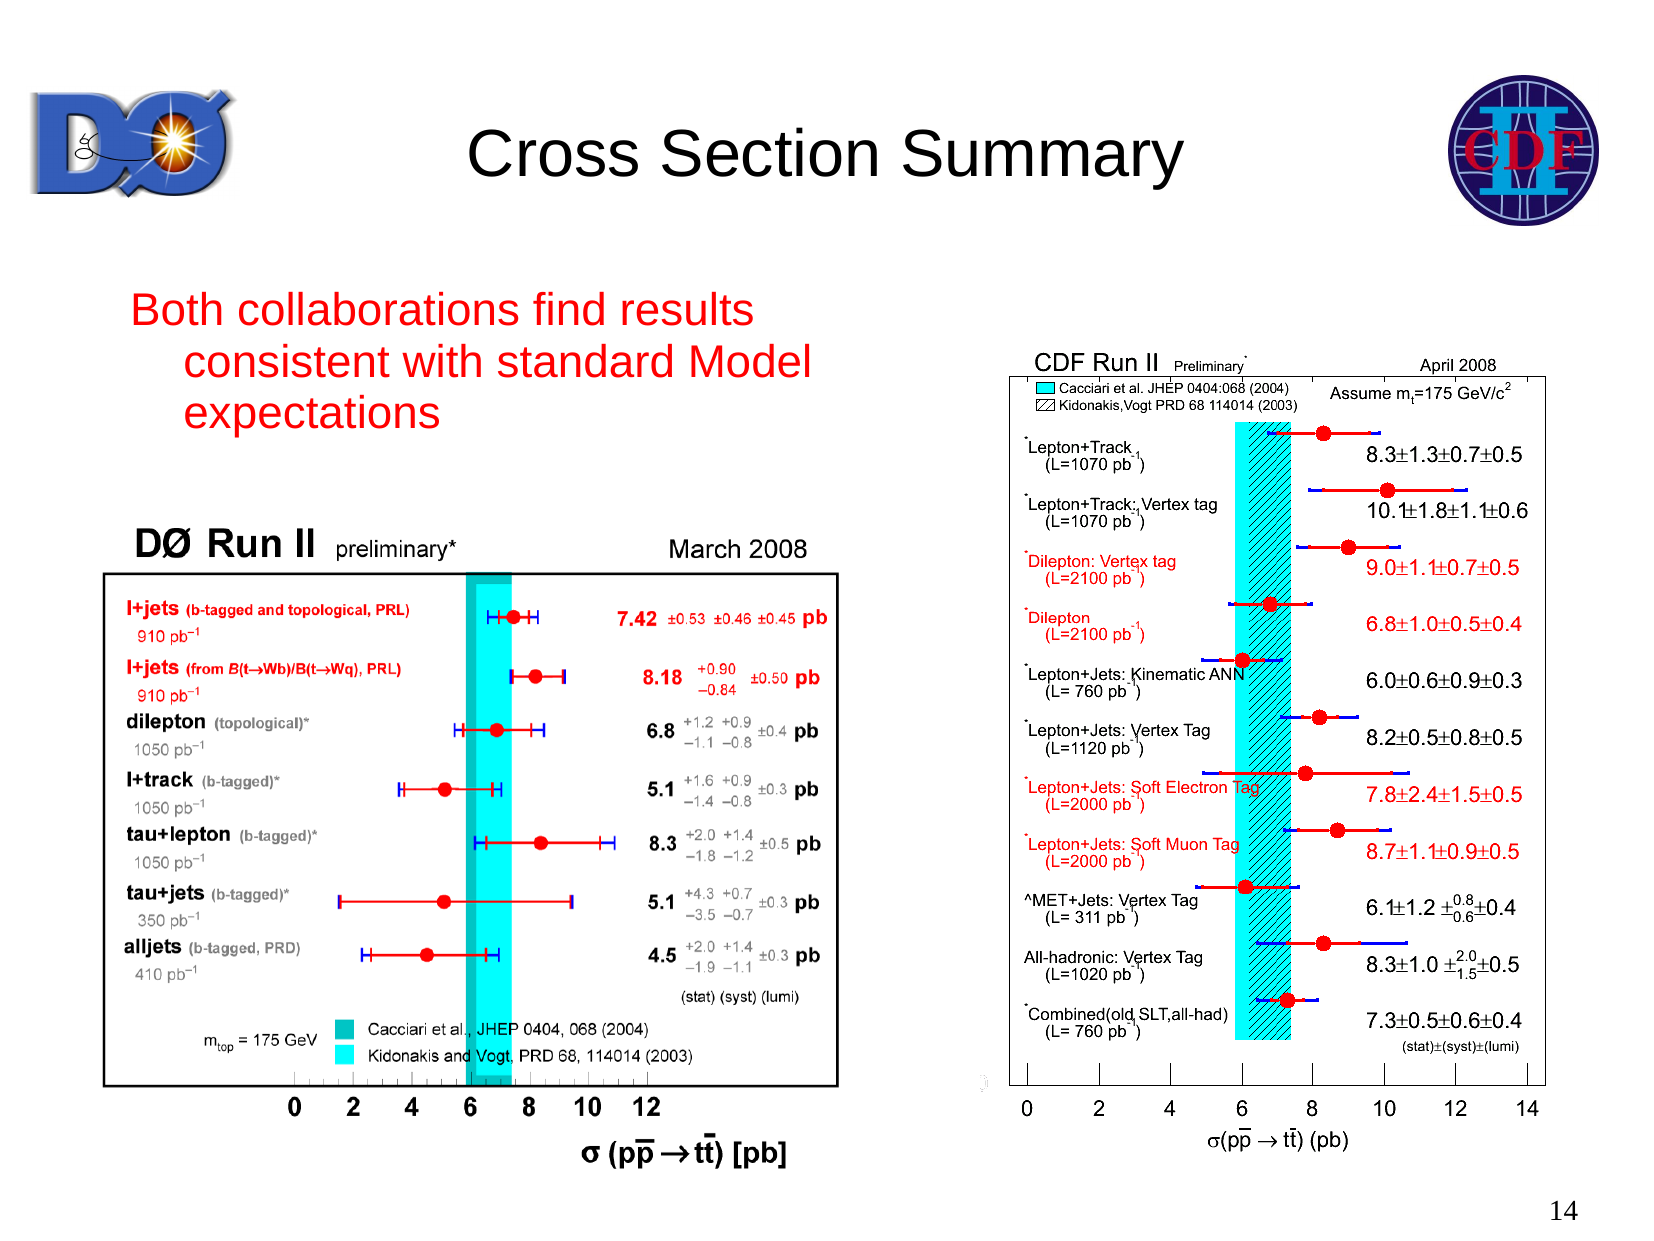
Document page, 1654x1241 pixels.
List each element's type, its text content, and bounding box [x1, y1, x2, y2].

picture [26, 86, 82, 200]
title Cross Section Summary [82, 49, 1571, 257]
picture [77, 510, 861, 1179]
picture [980, 348, 1574, 1167]
list Both collaborations find results consistent with standard Model expectations [112, 284, 825, 482]
picture [1571, 75, 1599, 226]
